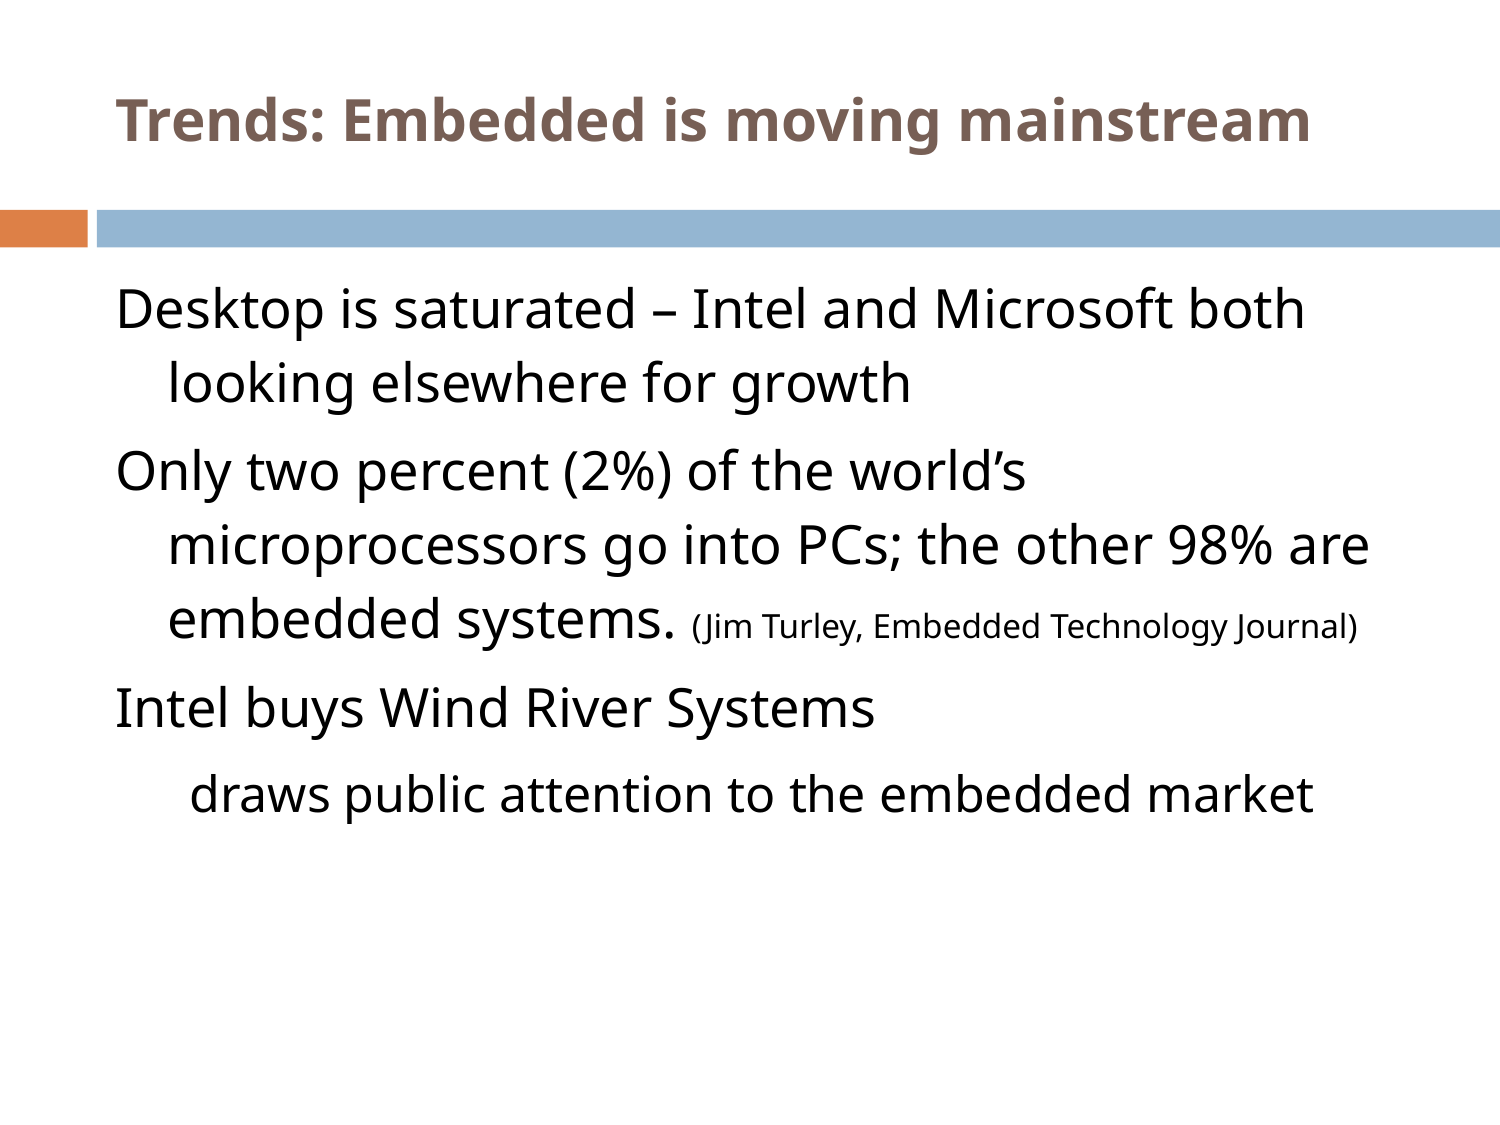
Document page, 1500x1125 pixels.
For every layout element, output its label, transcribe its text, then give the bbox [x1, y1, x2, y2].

list Desktop is saturated – Intel and Microsoft both looking elsewhere for growth Only two percent (2%) of the world’s microprocessors go into PCs; the other 98% are embedded systems. (Jim Turley, Embedded Technology Journal) Intel buys Wind River Systems draws public attention to the embedded market [100, 262, 1438, 1001]
title Trends: Embedded is moving mainstream [100, 37, 1438, 201]
